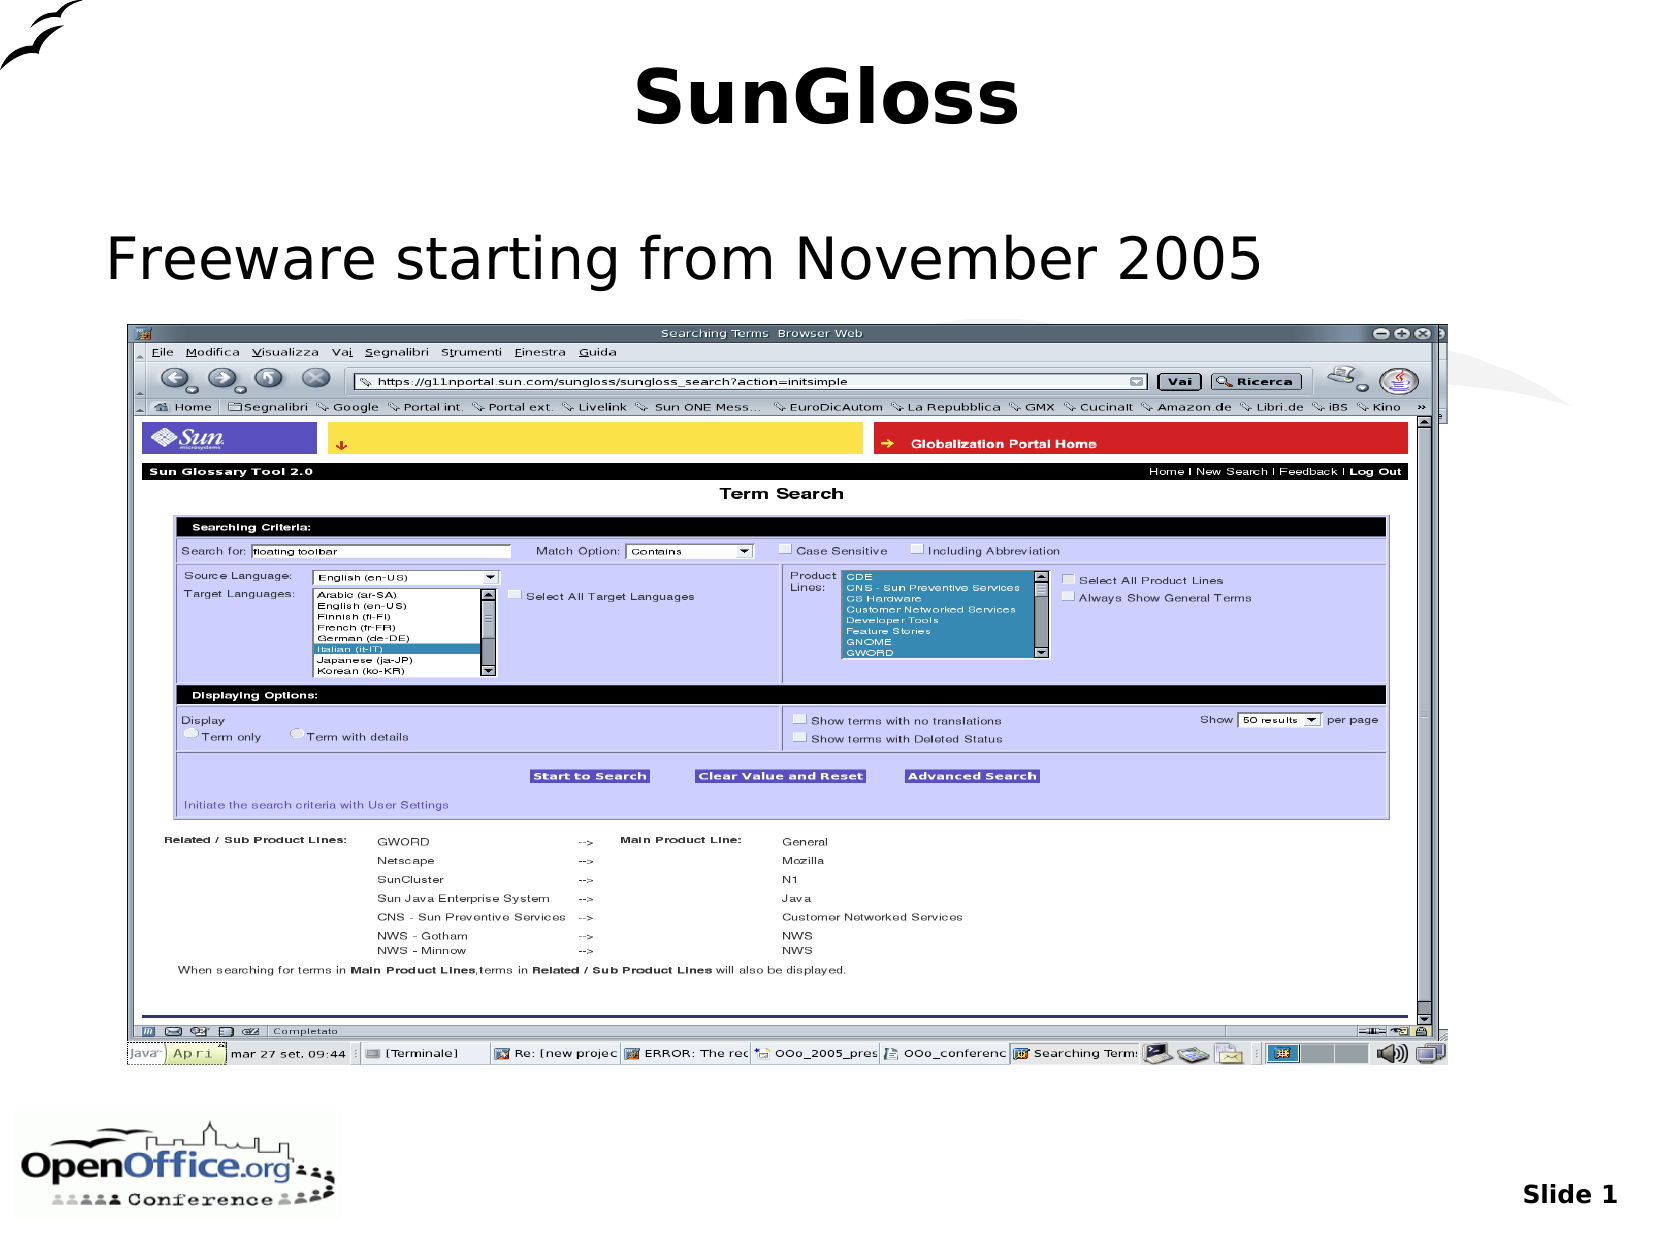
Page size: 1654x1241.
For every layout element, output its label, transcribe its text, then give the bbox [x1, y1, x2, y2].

title SunGloss [0, 0, 1654, 196]
picture [127, 324, 1448, 1065]
list Freeware starting from November 2005 [105, 225, 1531, 1057]
picture [15, 1112, 341, 1220]
